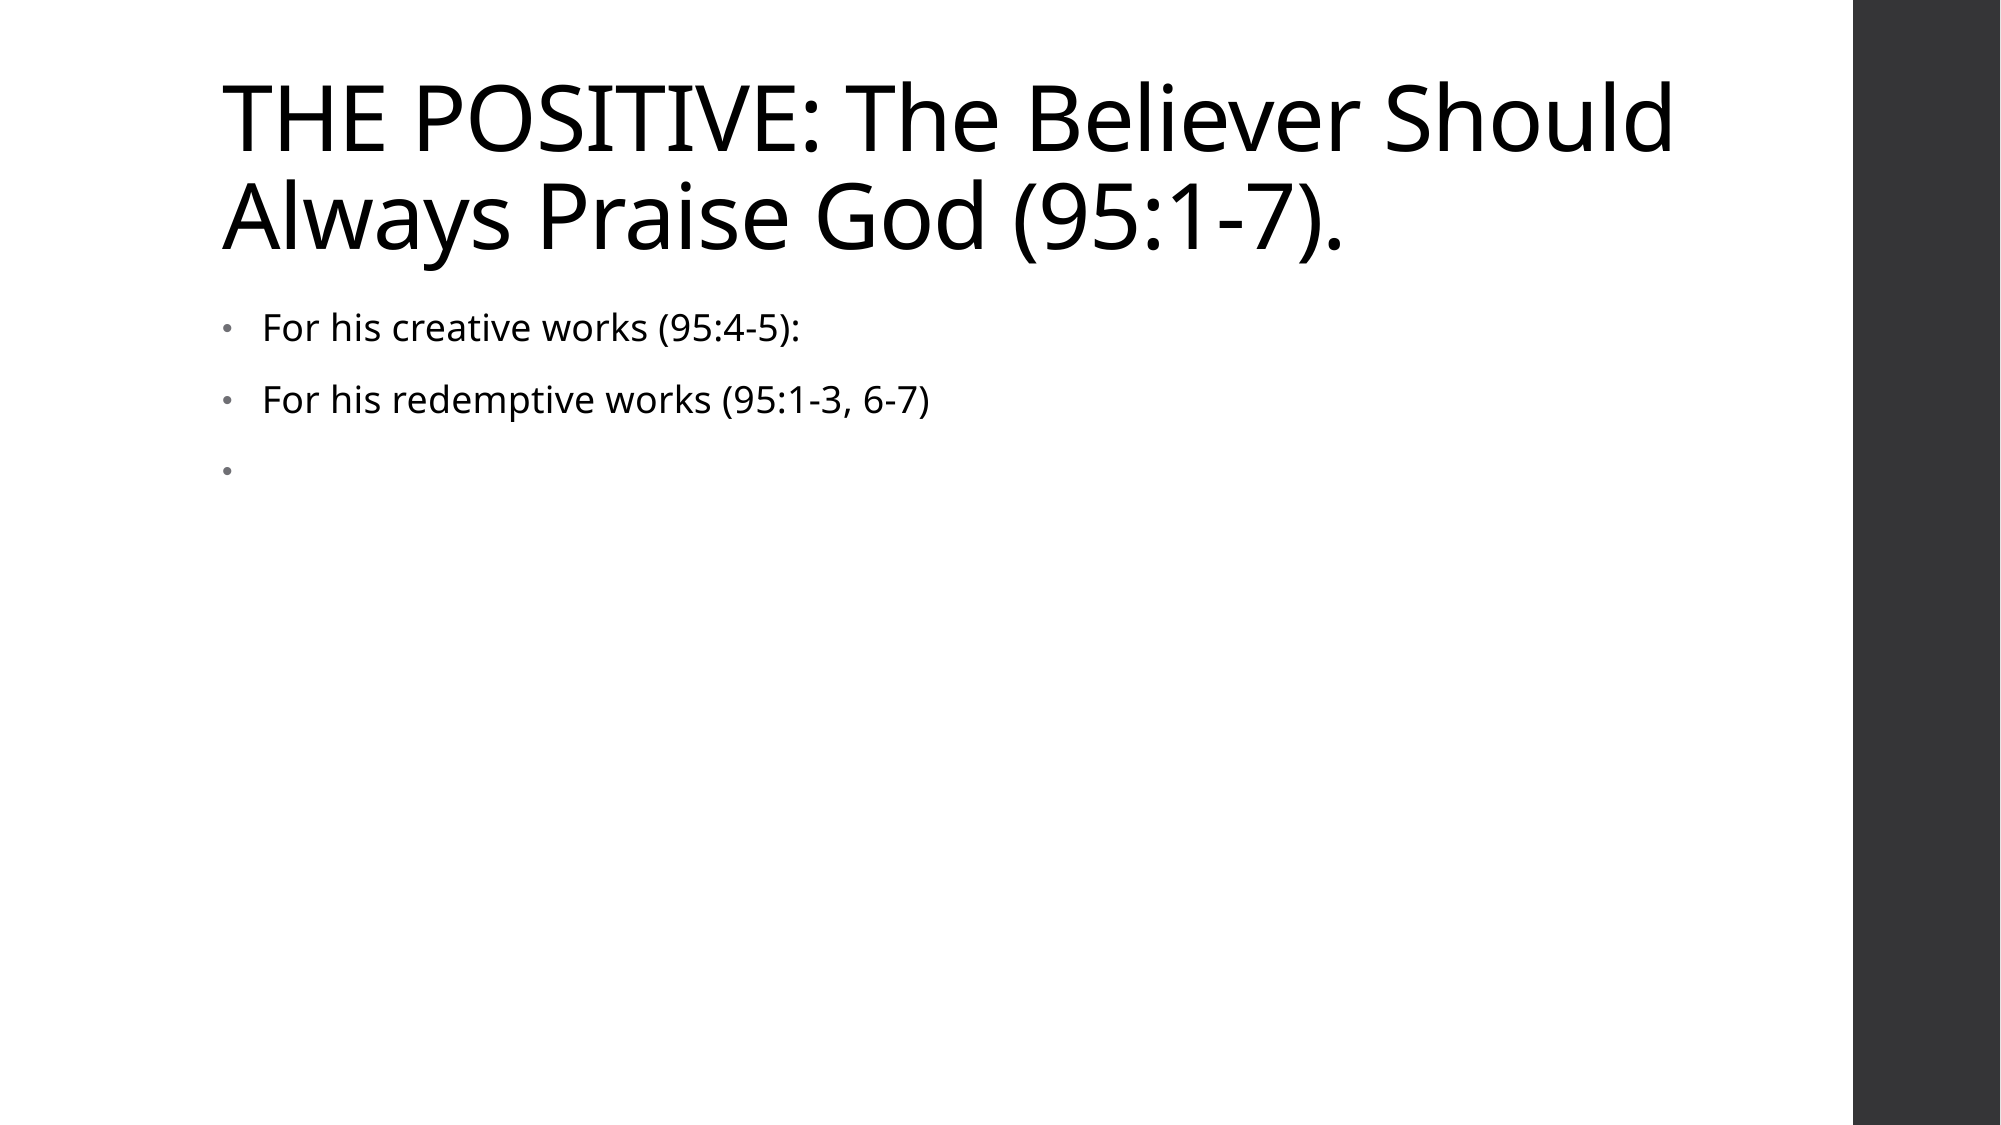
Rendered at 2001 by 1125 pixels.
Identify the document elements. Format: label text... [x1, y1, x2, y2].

list For his creative works (95:4-5): For his redemptive works (95:1-3, 6-7) [206, 299, 1617, 1014]
title THE POSITIVE: The Believer Should Always Praise God (95:1-7). [206, 60, 1797, 278]
